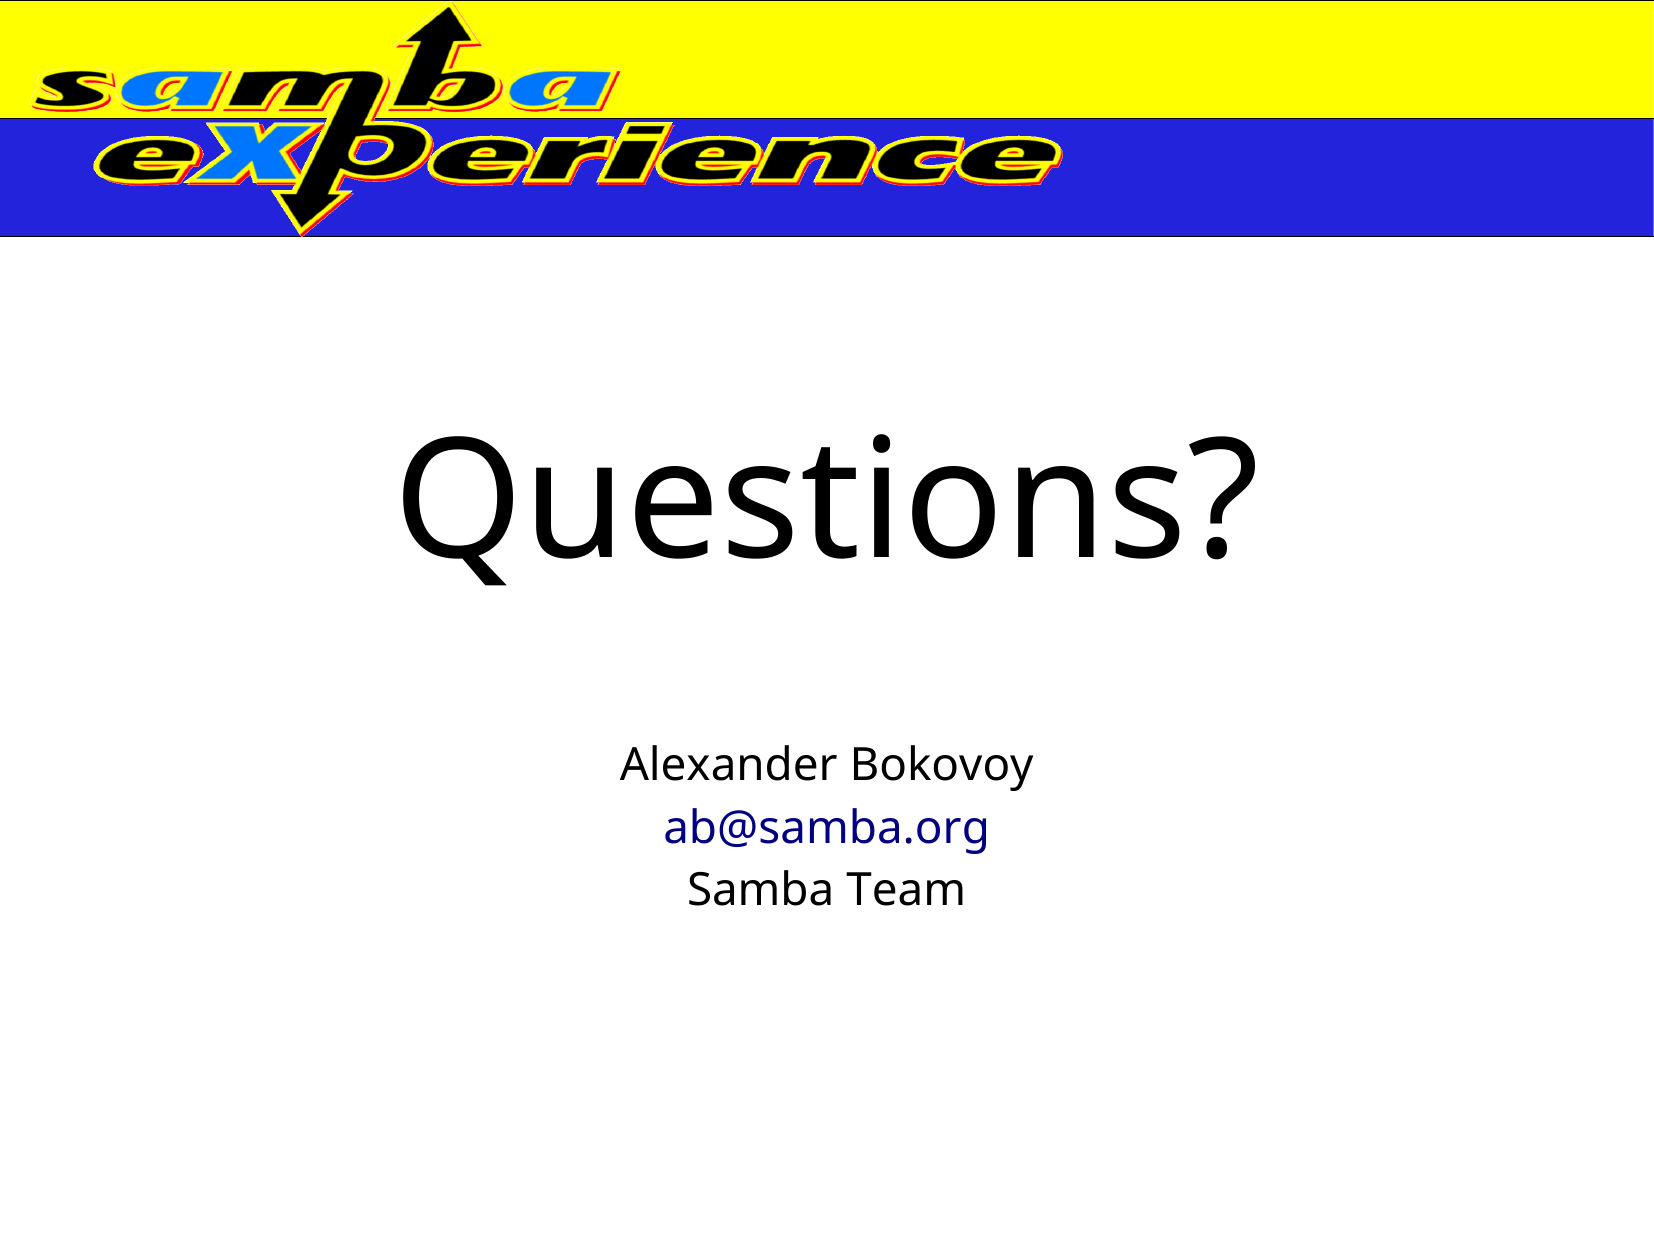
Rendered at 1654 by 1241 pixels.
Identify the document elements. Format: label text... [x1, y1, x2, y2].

text_box Questions? Alexander Bokovoy ab@samba.org Samba Team [29, 372, 1625, 972]
picture [29, 1, 1063, 237]
